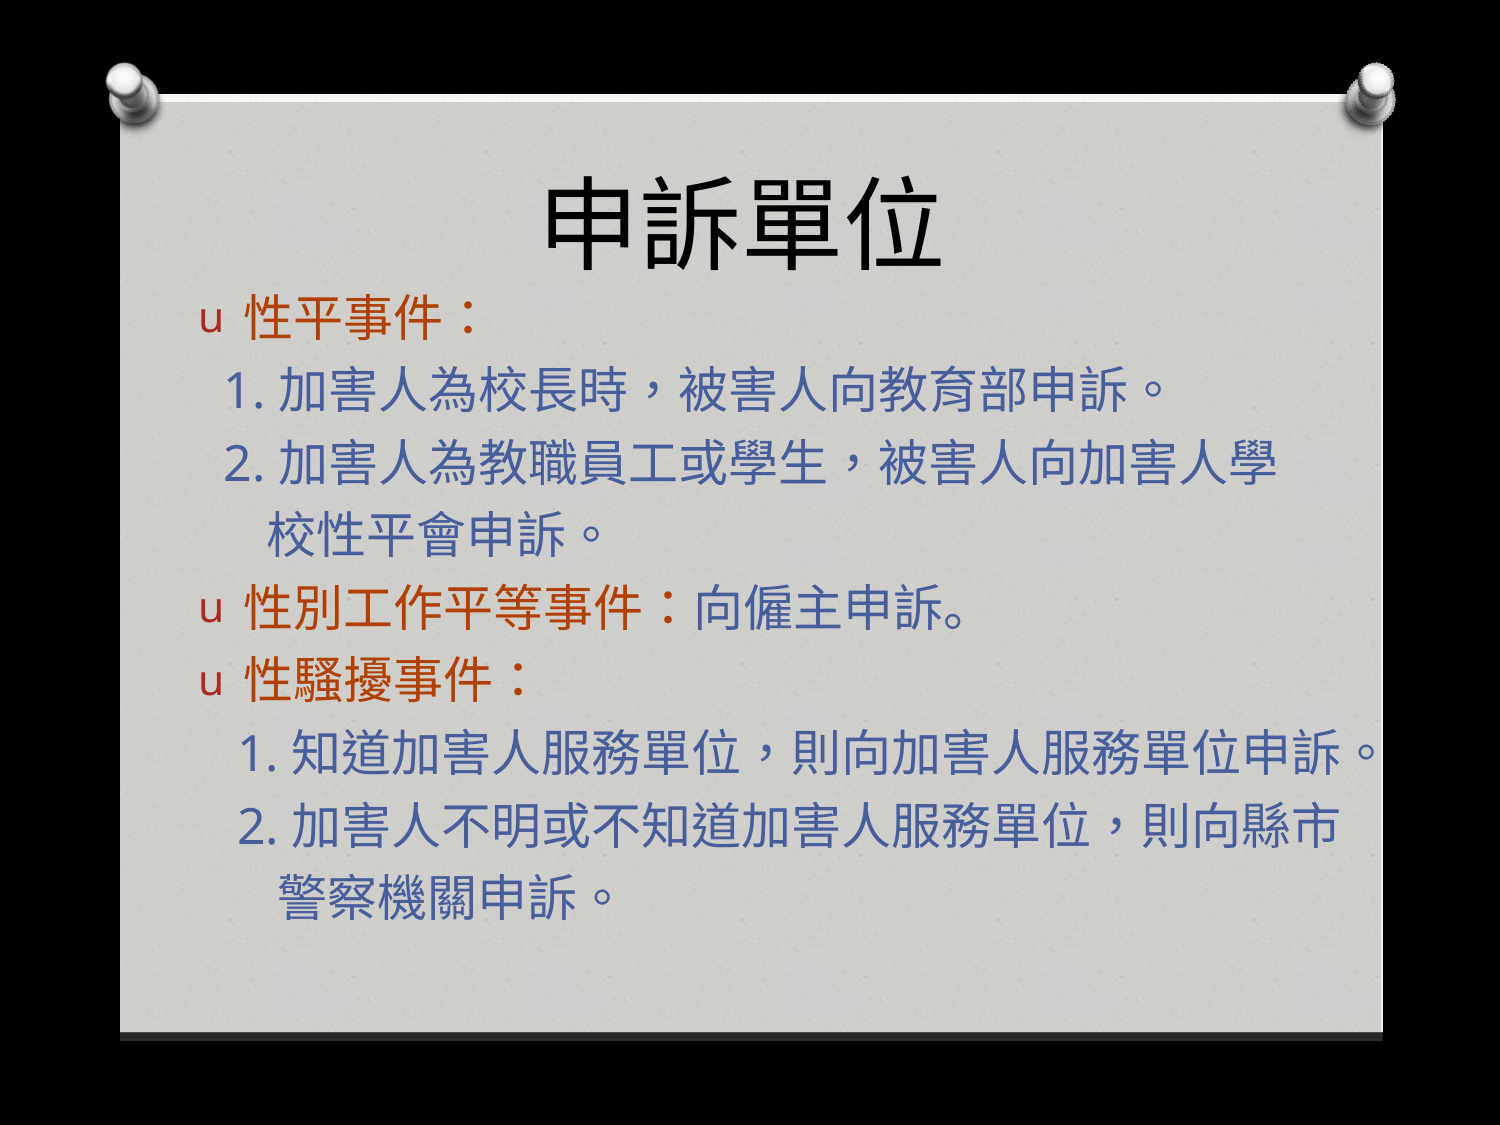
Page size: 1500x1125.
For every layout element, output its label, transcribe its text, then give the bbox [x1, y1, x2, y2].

title 申訴單位 [147, 148, 1335, 291]
list 性平事件： 1.加害人為校長時，被害人向教育部申訴。 2.加害人為教職員工或學生，被害人向加害人學 校性平會申訴。 性別工作平等事件：向僱主申訴。 性騷擾事件： 1.知道加害人服務單位，則向加害人服務單位申訴。 2.加害人不明或不知道加害人服務單位，則向縣市 警察機關申訴。 [183, 278, 1377, 1000]
